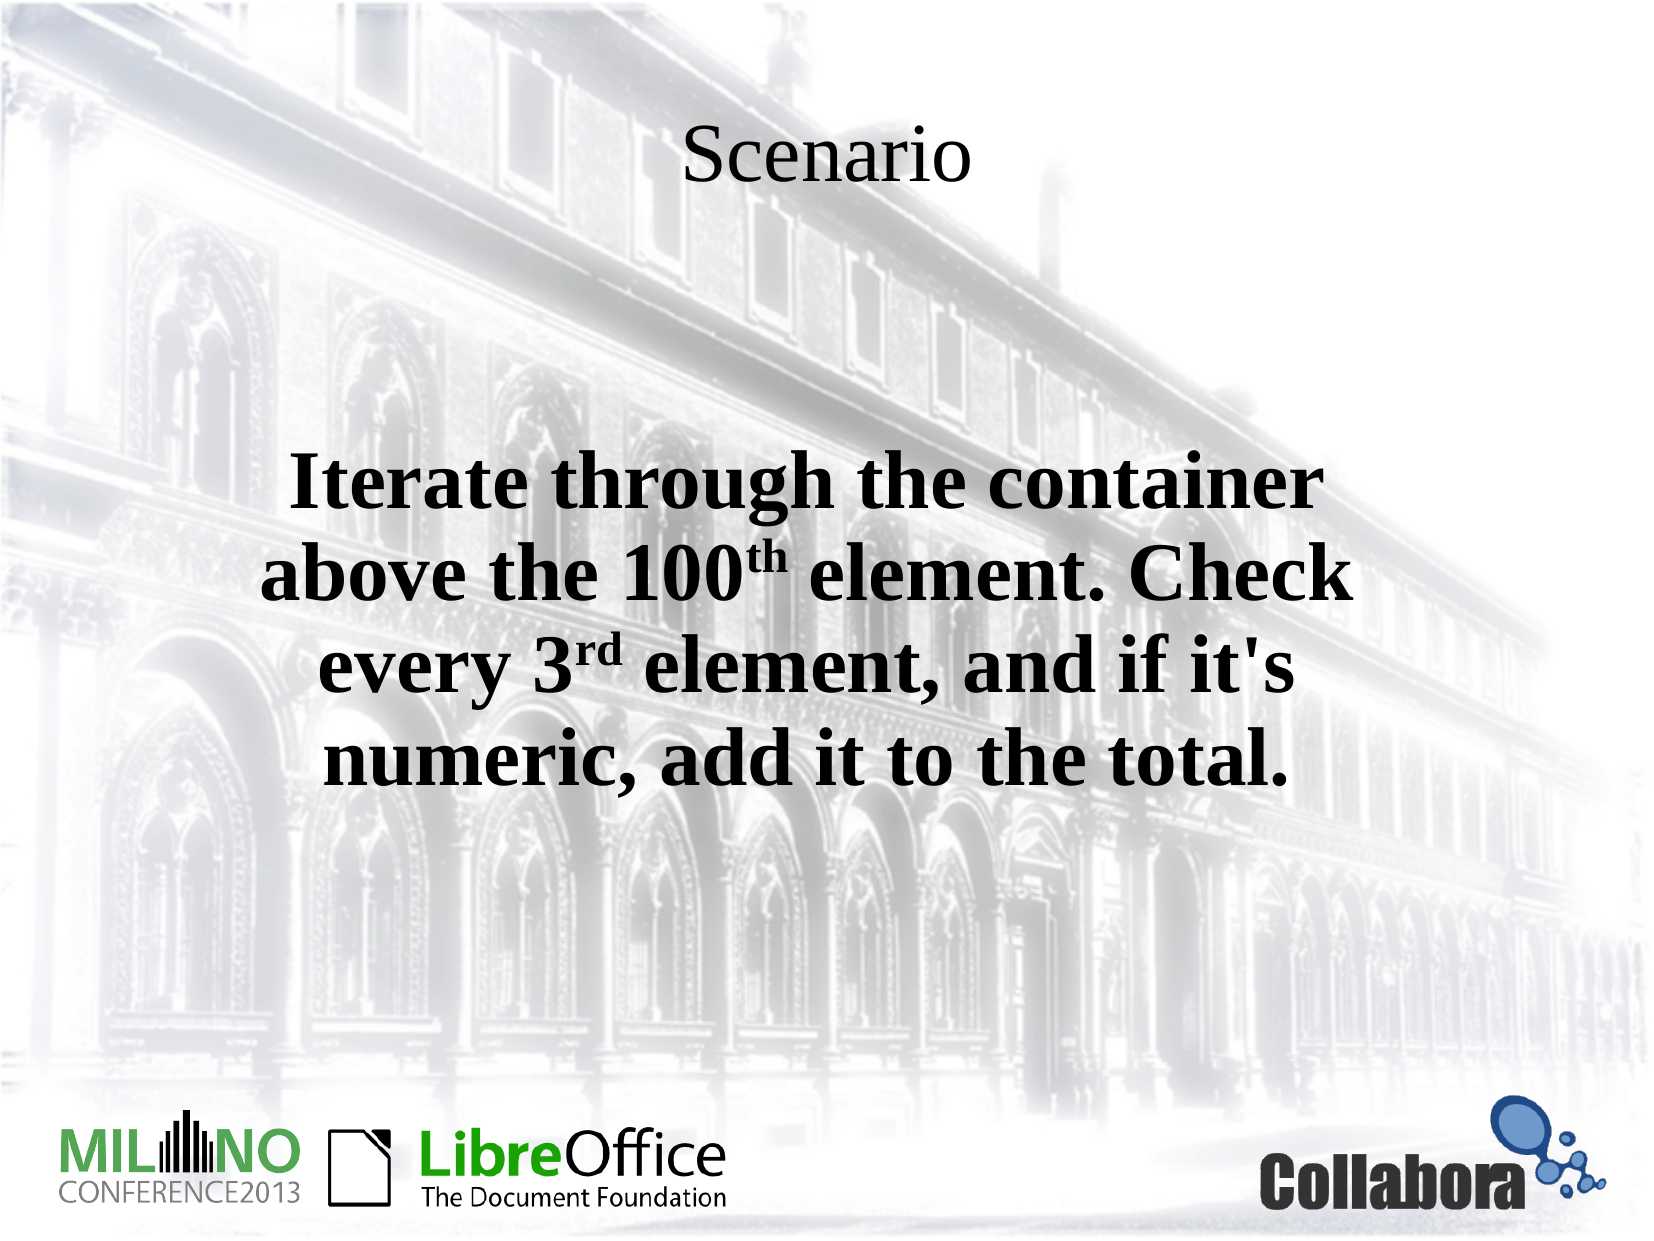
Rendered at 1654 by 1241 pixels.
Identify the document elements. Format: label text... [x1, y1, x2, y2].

title Scenario [82, 49, 1571, 257]
picture [0, 2, 1652, 1241]
subtitle Iterate through the container above the 100th element. Check every 3rd element, and if it's numeric, add it to the total. [196, 349, 1418, 888]
